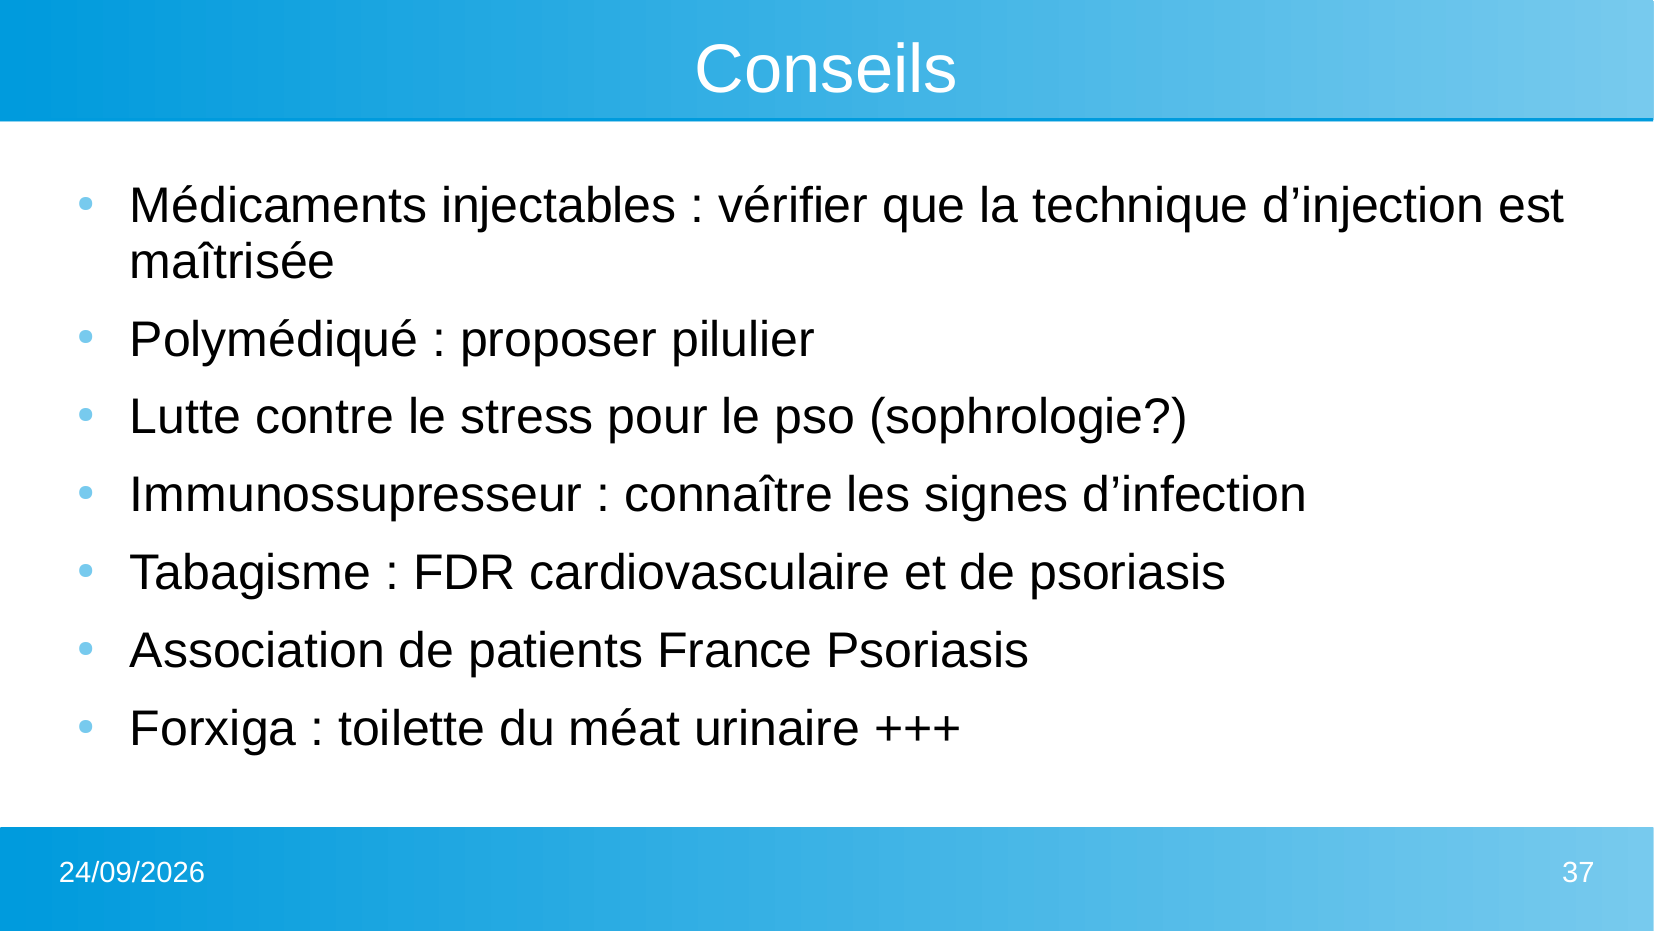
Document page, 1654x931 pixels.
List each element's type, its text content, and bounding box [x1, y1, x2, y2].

title Conseils [59, 29, 1595, 108]
list Médicaments injectables : vérifier que la technique d’injection est maîtrisée Polymédiqué : proposer pilulier Lutte contre le stress pour le pso (sophrologie?) Immunossupresseur : connaître les signes d’infection Tabagisme : FDR cardiovasculaire et de psoriasis Association de patients France Psoriasis Forxiga : toilette du méat urinaire +++ [59, 177, 1595, 768]
